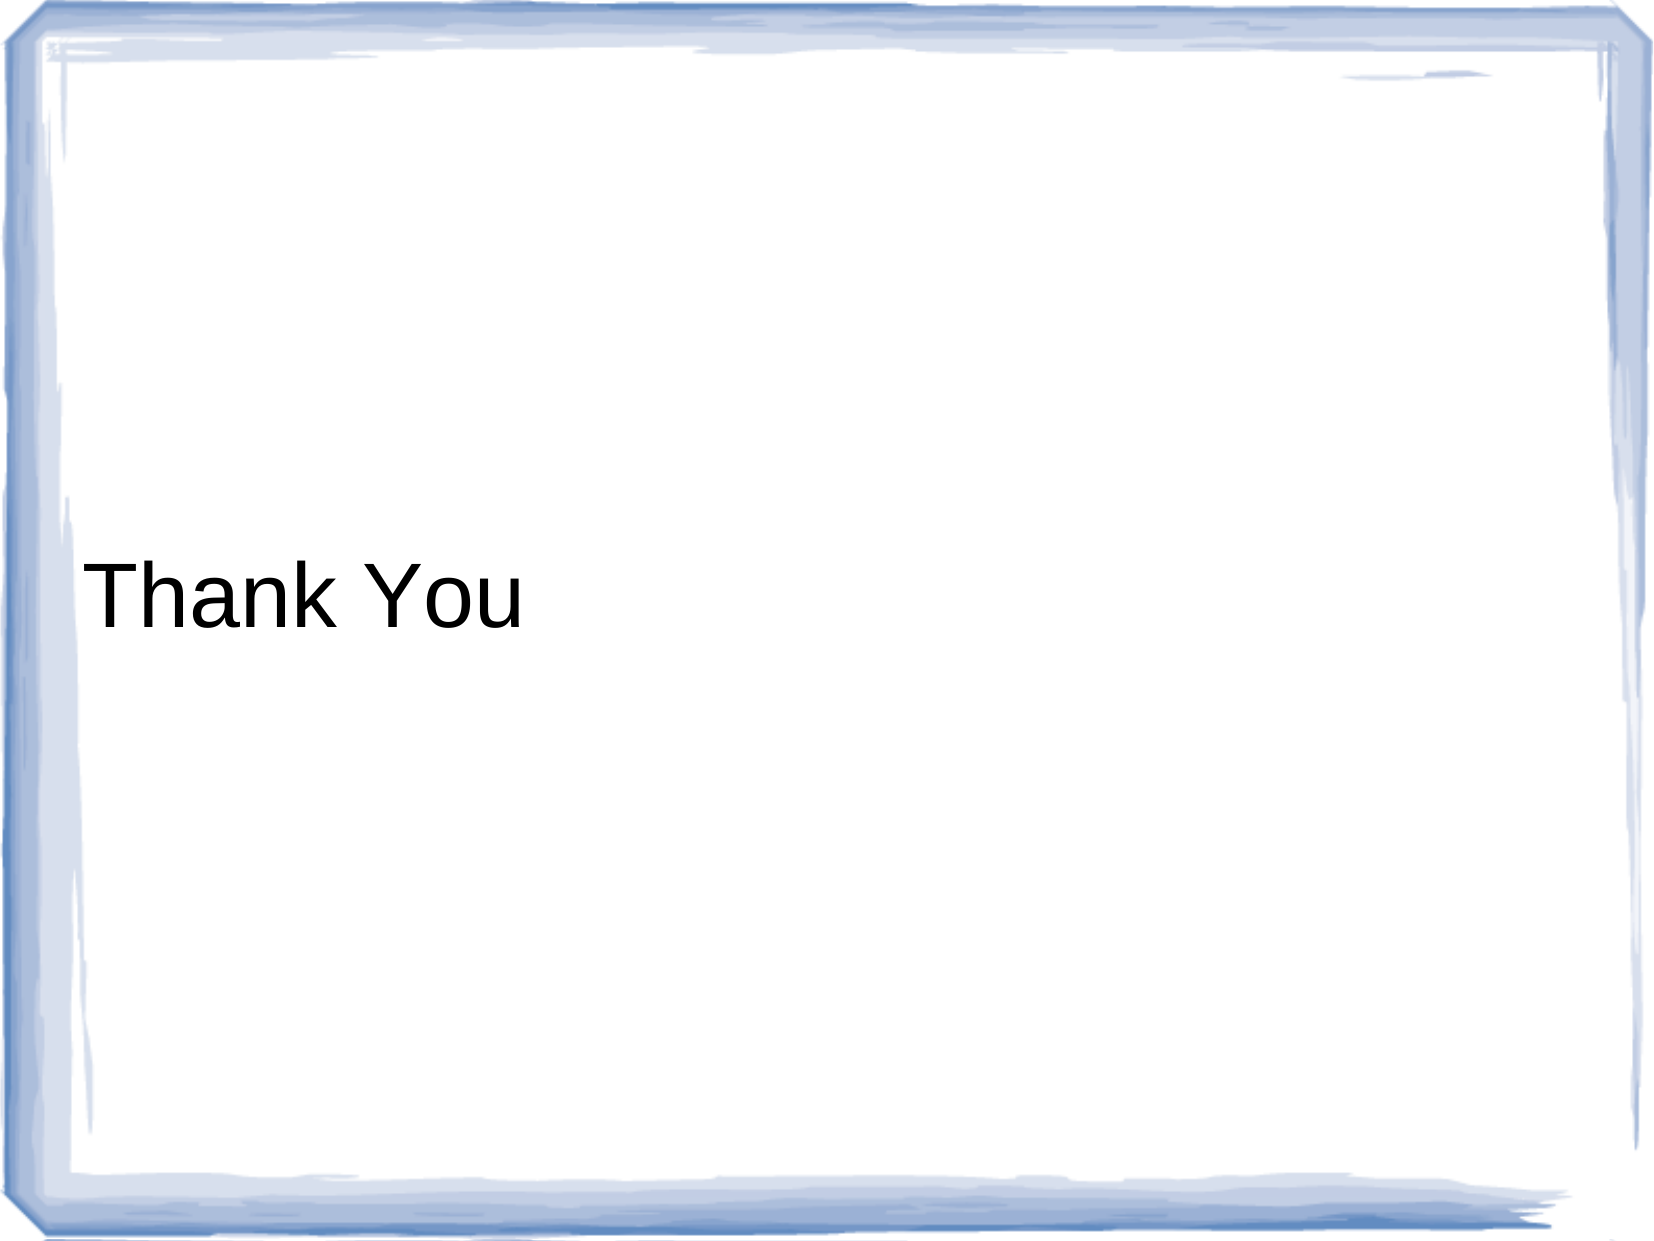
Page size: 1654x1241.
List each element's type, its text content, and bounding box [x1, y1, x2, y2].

picture [0, 0, 1654, 1241]
title Thank You [82, 544, 1571, 648]
